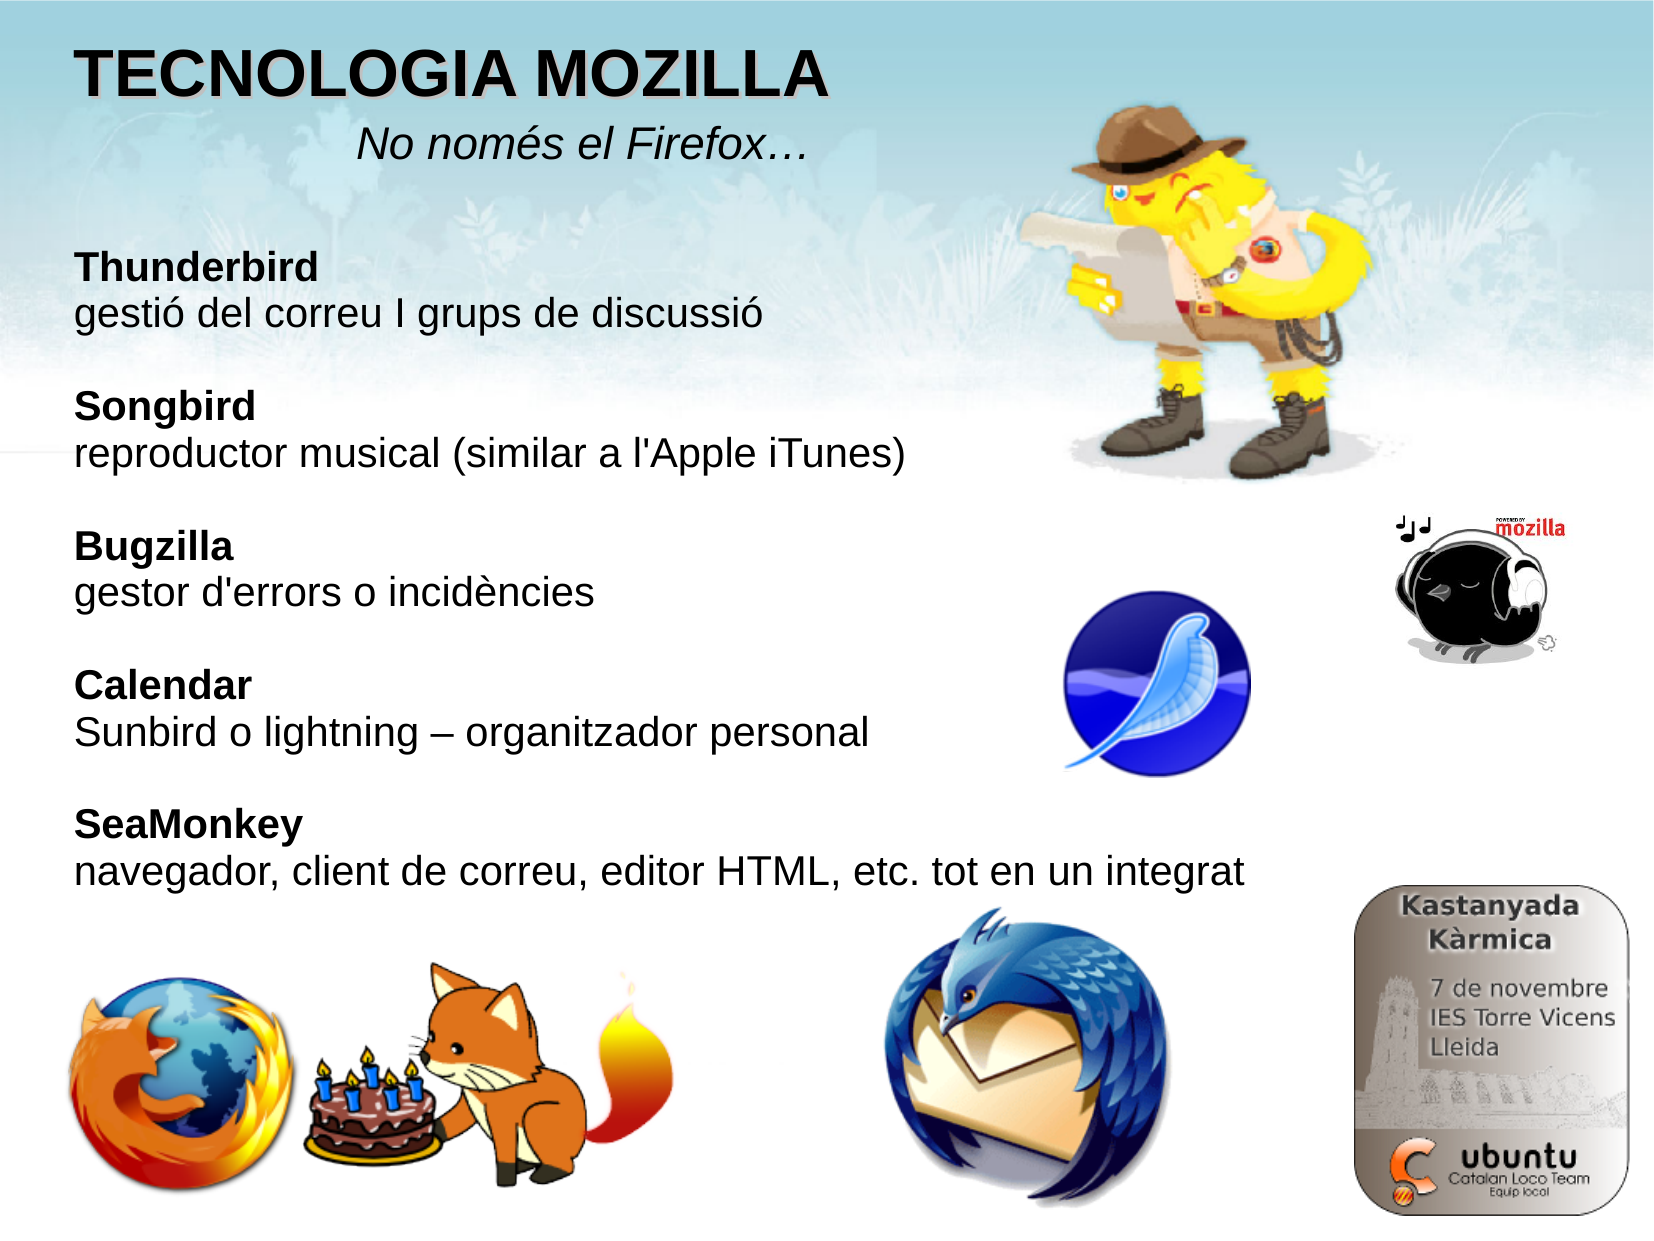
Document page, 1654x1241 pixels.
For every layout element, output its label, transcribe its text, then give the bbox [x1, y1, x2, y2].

text_box Thunderbird gestió del correu I grups de discussió Songbird reproductor musical (similar a l'Apple iTunes) Bugzilla gestor d'errors o incidències Calendar Sunbird o lightning – organitzador personal SeaMonkey navegador, client de correu, editor HTML, etc. tot en un integrat [59, 236, 1536, 1034]
text_box TECNOLOGIA MOZILLA [59, 28, 1123, 119]
text_box No només el Firefox… [265, 111, 827, 178]
picture [0, 0, 1654, 1240]
